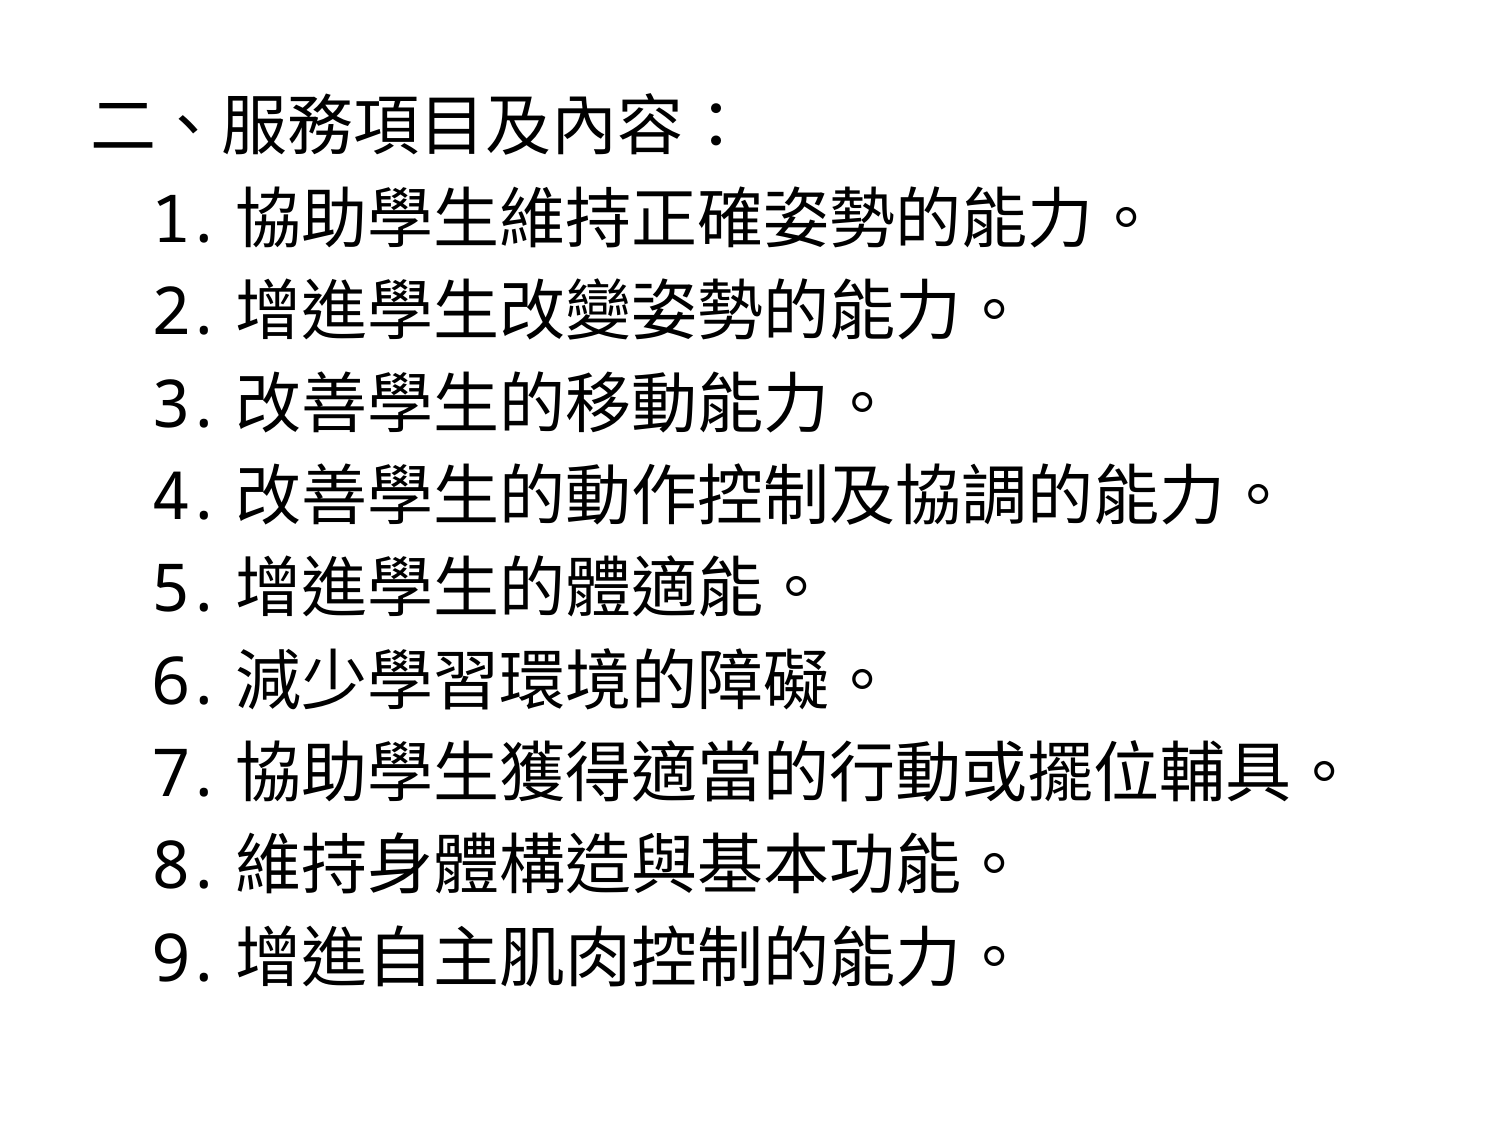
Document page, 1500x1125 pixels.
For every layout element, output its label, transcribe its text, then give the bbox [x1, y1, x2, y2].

list 二、服務項目及內容： 協助學生維持正確姿勢的能力。 增進學生改變姿勢的能力。 改善學生的移動能力。 改善學生的動作控制及協調的能力。 增進學生的體適能。 減少學習環境的障礙。 協助學生獲得適當的行動或擺位輔具。 維持身體構造與基本功能。 增進自主肌肉控制的能力。 [75, 76, 1425, 1005]
